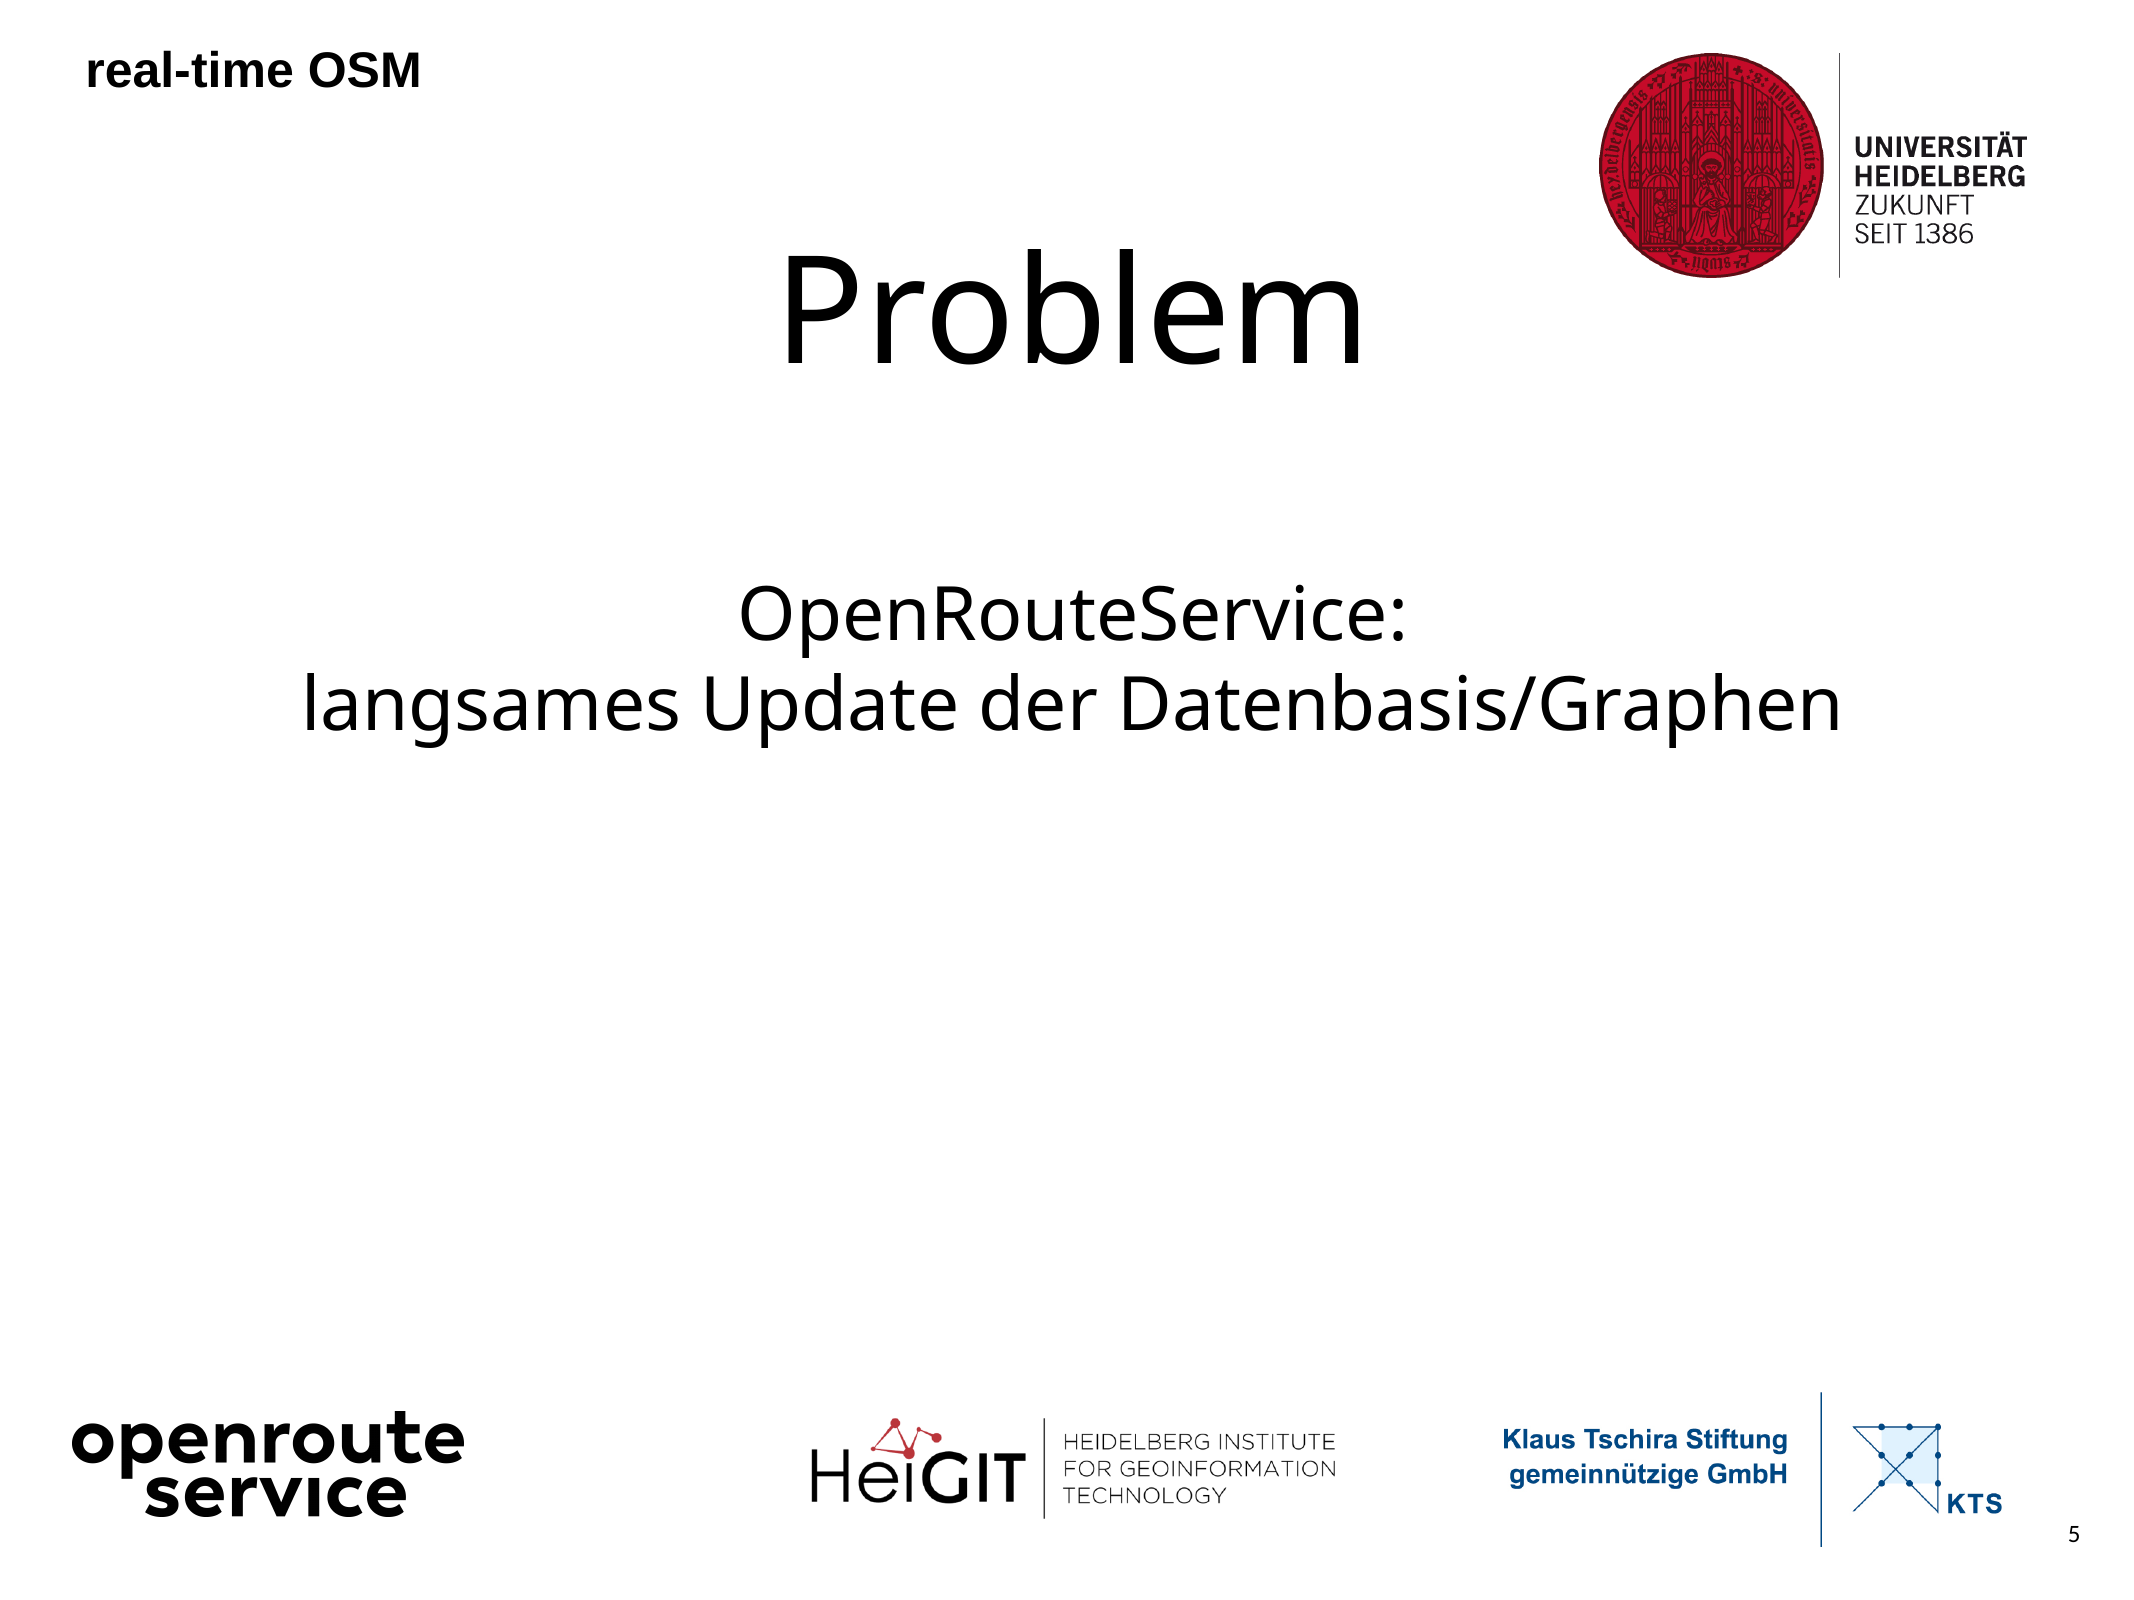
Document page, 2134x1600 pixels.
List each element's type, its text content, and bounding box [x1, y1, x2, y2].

text_box Problem [766, 205, 1380, 402]
picture [797, 1395, 1349, 1533]
text_box real-time OSM [74, 26, 434, 109]
picture [1599, 53, 2027, 278]
picture [72, 1411, 464, 1517]
picture [1474, 1330, 2034, 1597]
text_box OpenRouteService: langsames Update der Datenbasis/Graphen [292, 556, 1854, 754]
